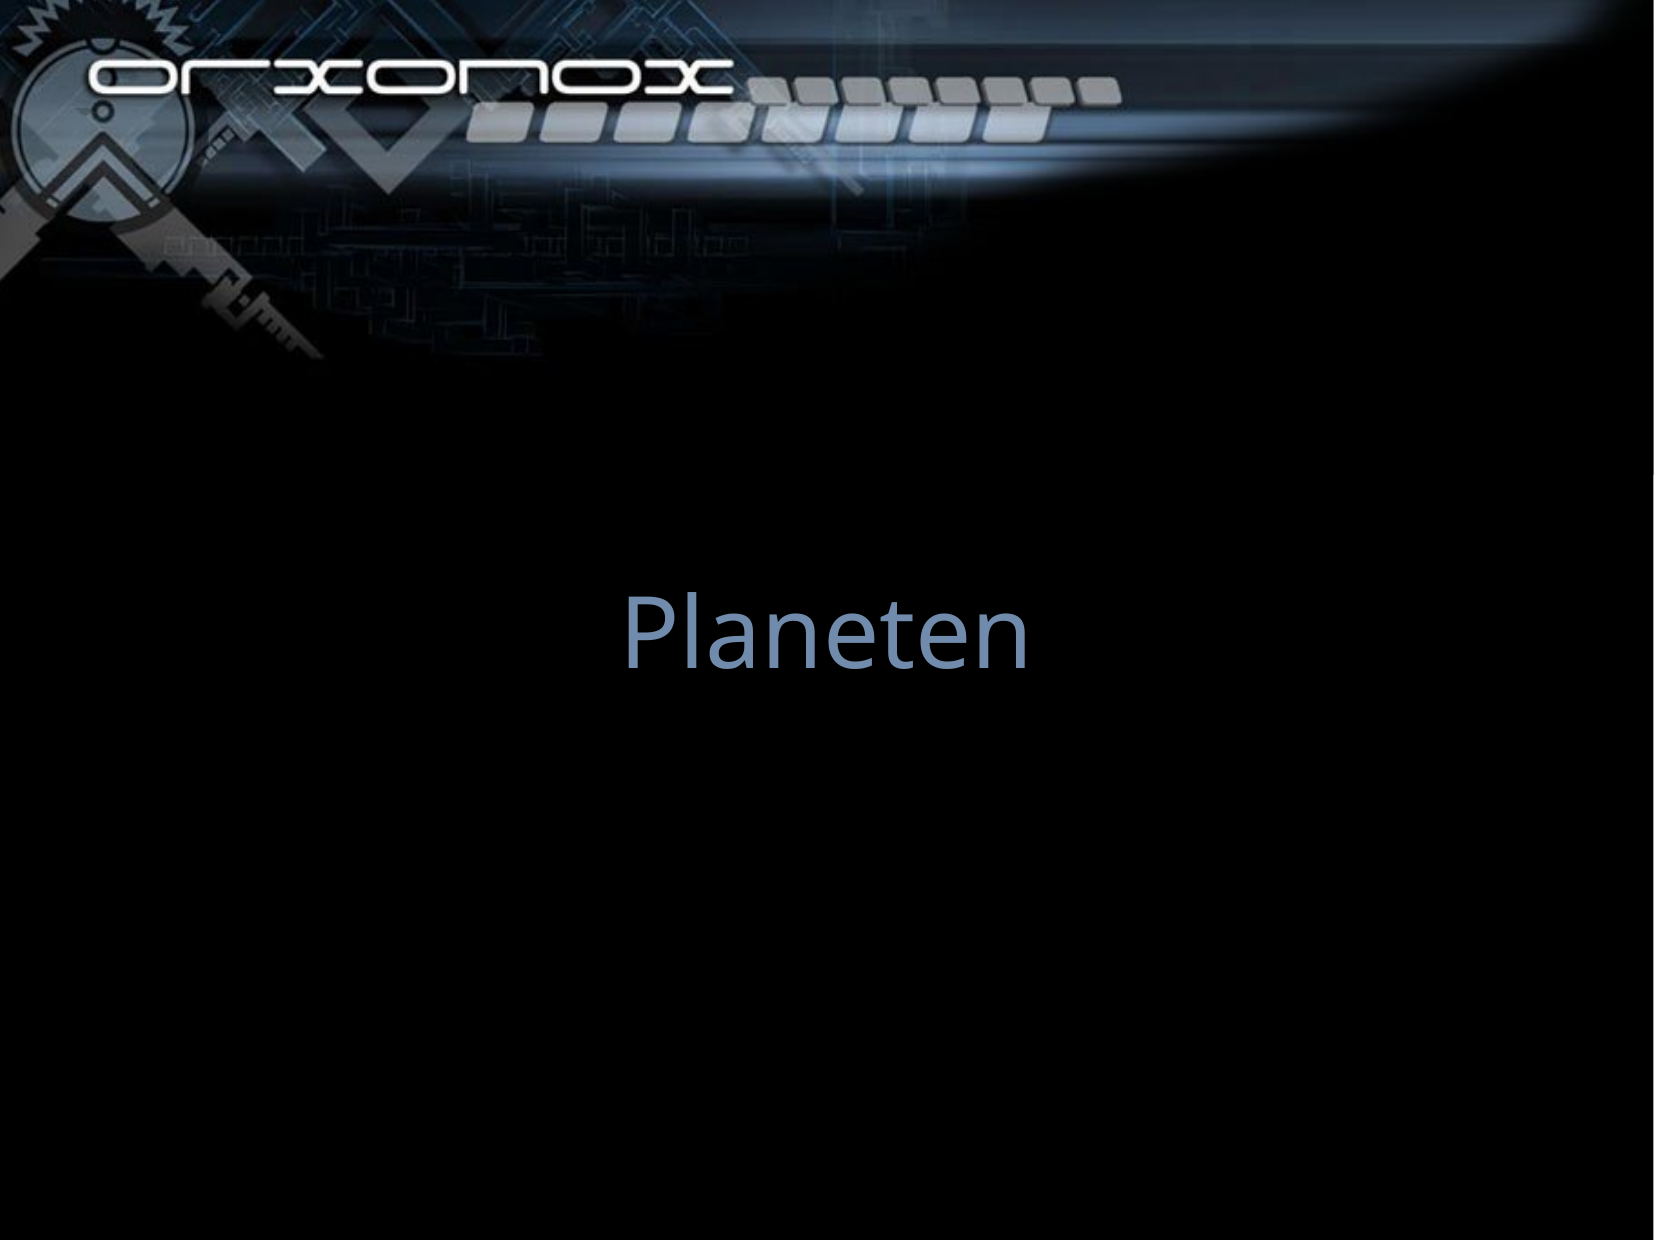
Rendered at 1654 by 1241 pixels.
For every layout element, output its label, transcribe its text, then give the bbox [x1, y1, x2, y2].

picture [0, 0, 1654, 475]
text_box Planeten [339, 554, 1314, 686]
